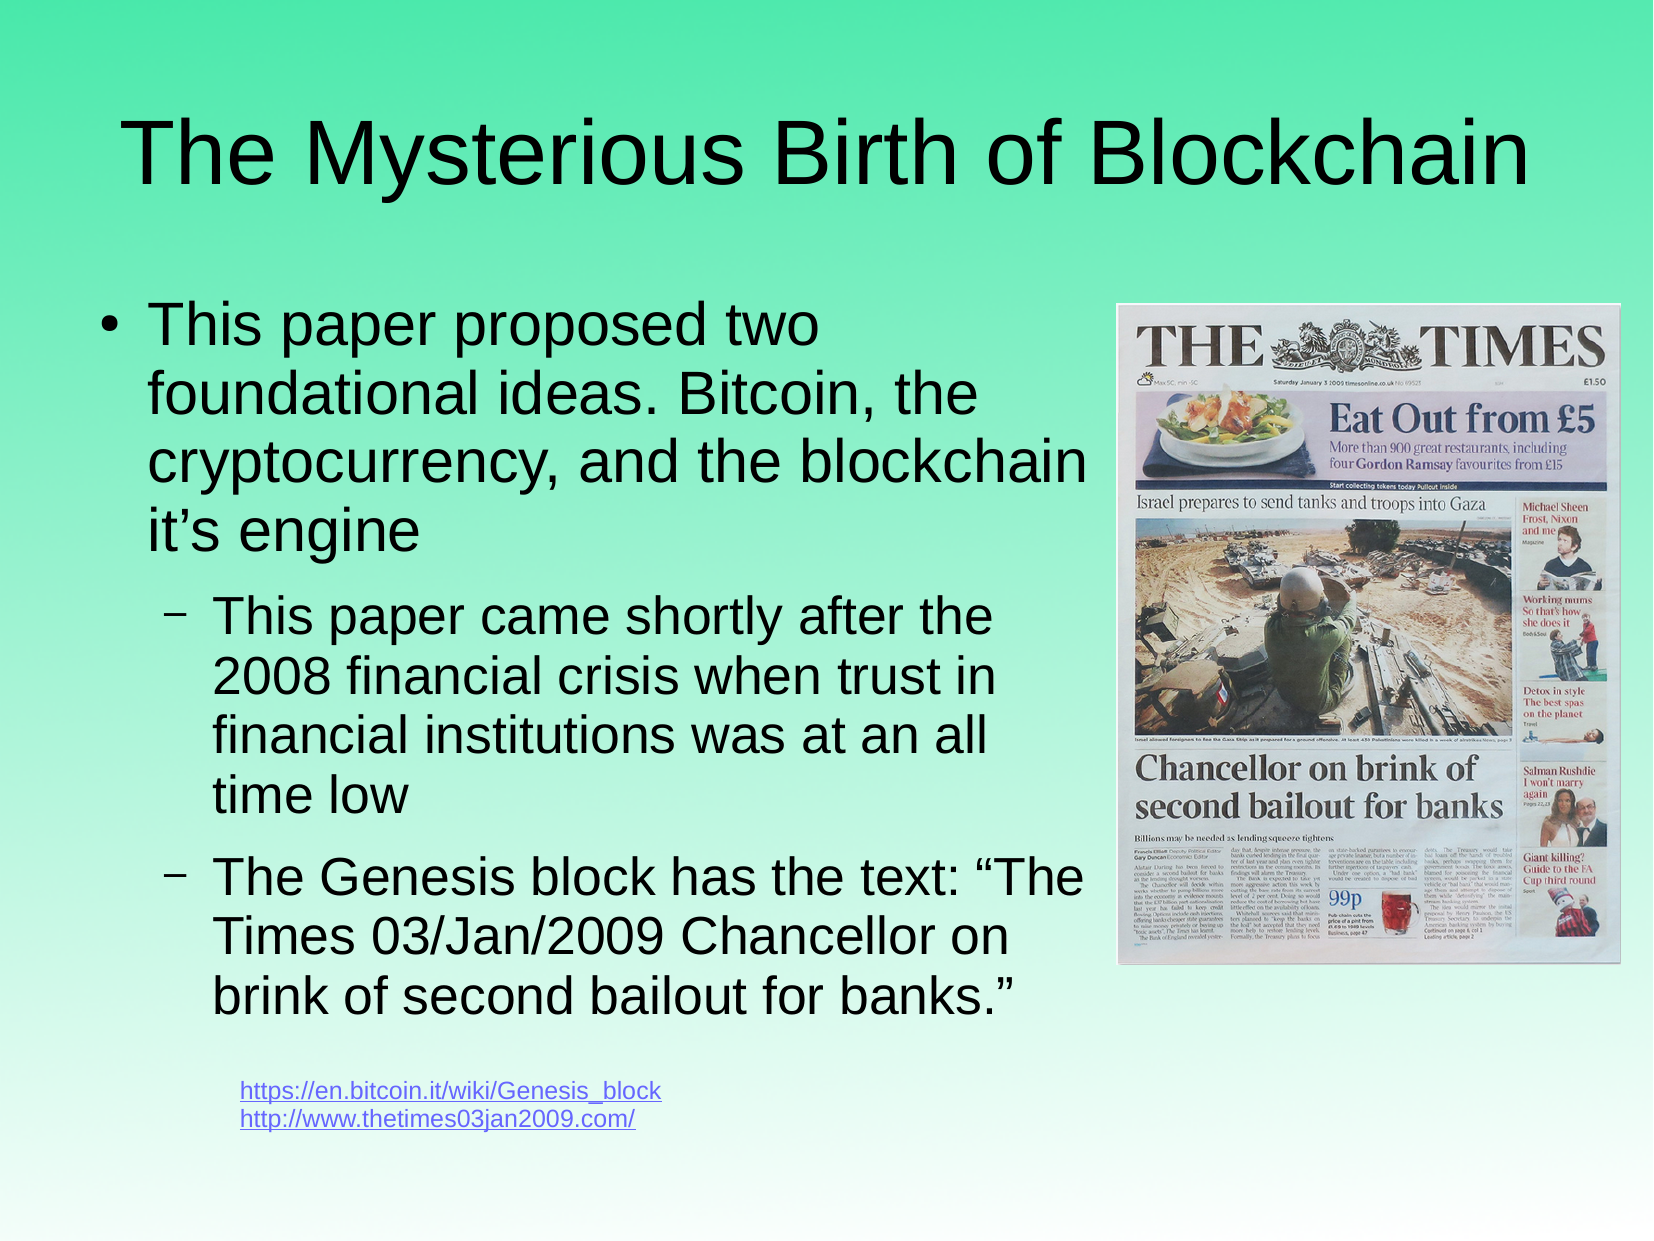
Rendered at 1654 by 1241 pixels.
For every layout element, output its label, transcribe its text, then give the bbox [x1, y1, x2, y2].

title The Mysterious Birth of Blockchain [82, 49, 1571, 257]
picture [0, 0, 1654, 1241]
text_box https://en.bitcoin.it/wiki/Genesis_block http://www.thetimes03jan2009.com/ [225, 1069, 1231, 1141]
list This paper proposed two foundational ideas. Bitcoin, the cryptocurrency, and the blockchain it’s engine This paper came shortly after the 2008 financial crisis when trust in financial institutions was at an all time low The Genesis block has the text: “The Times 03/Jan/2009 Chancellor on brink of second bailout for banks.” [82, 290, 1096, 1051]
